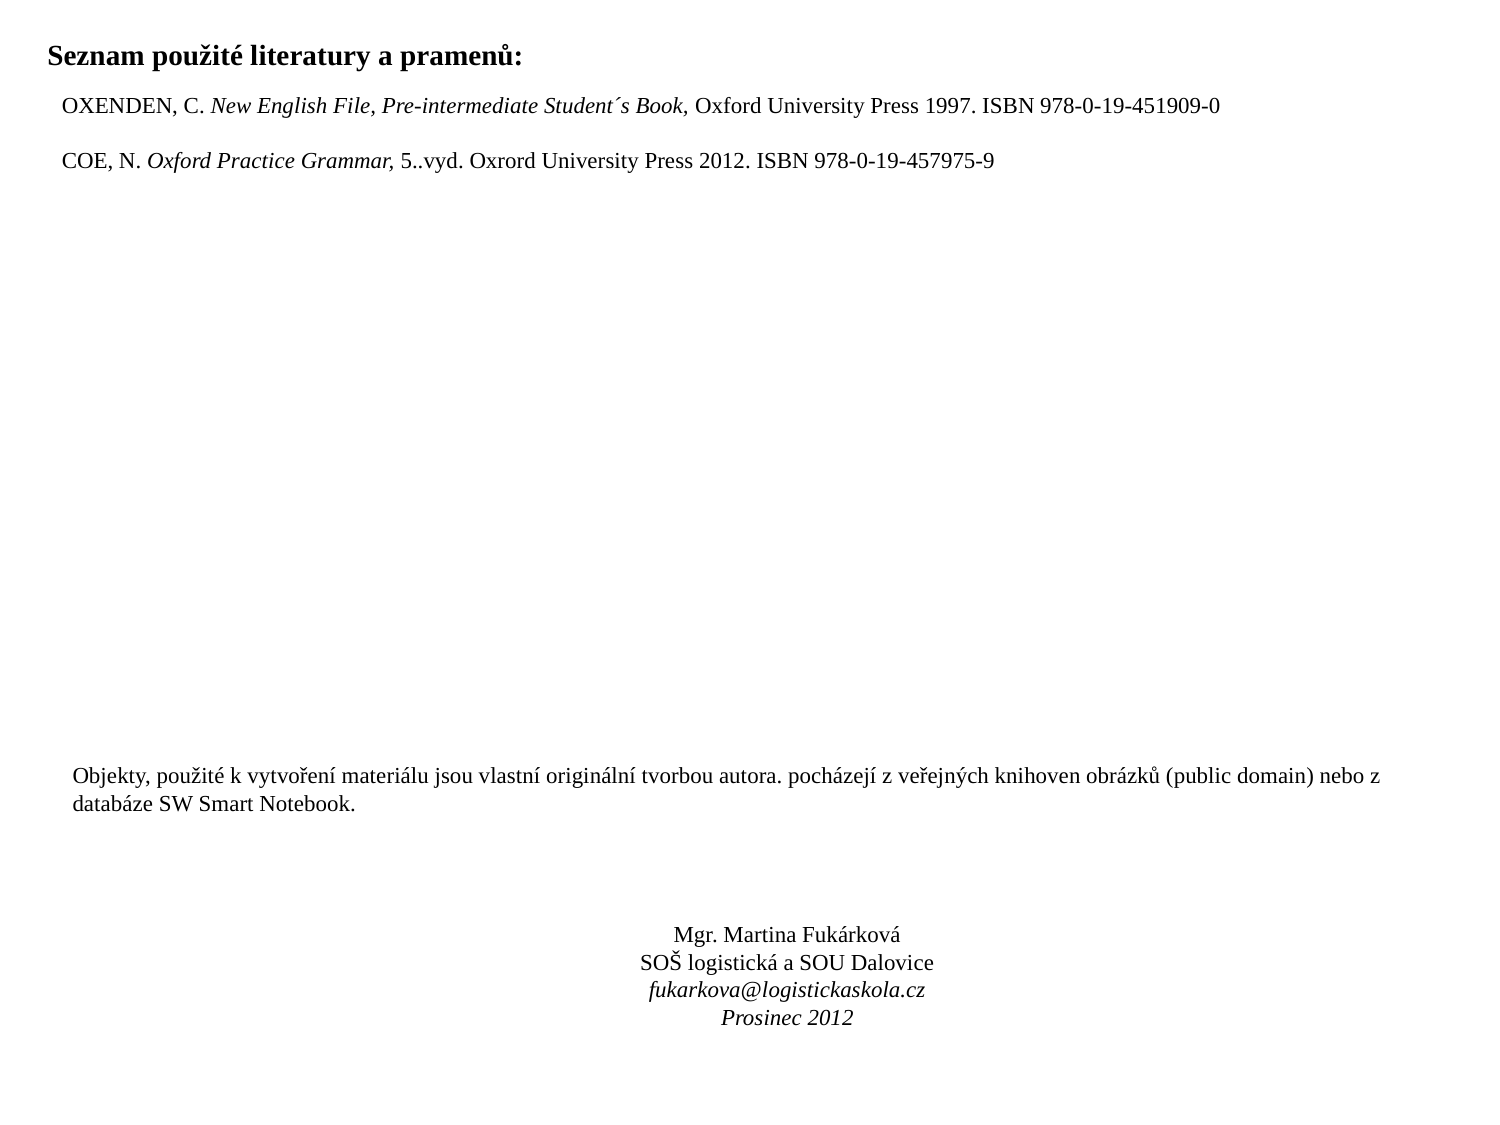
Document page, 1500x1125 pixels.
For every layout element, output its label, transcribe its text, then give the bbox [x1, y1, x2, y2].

text_box Objekty, použité k vytvoření materiálu jsou vlastní originální tvorbou autora. pocházejí z veřejných knihoven obrázků (public domain) nebo z databáze SW Smart Notebook. [58, 753, 1442, 823]
text_box OXENDEN, C. New English File, Pre-intermediate Student´s Book, Oxford University Press 1997. ISBN 978-0-19-451909-0 COE, N. Oxford Practice Grammar, 5..vyd. Oxrord University Press 2012. ISBN 978-0-19-457975-9 [48, 84, 1459, 209]
text_box Mgr. Martina Fukárková SOŠ logistická a SOU Dalovice fukarkova@logistickaskola.cz Prosinec 2012 [494, 913, 1080, 1041]
text_box Seznam použité literatury a pramenů: [33, 29, 762, 79]
